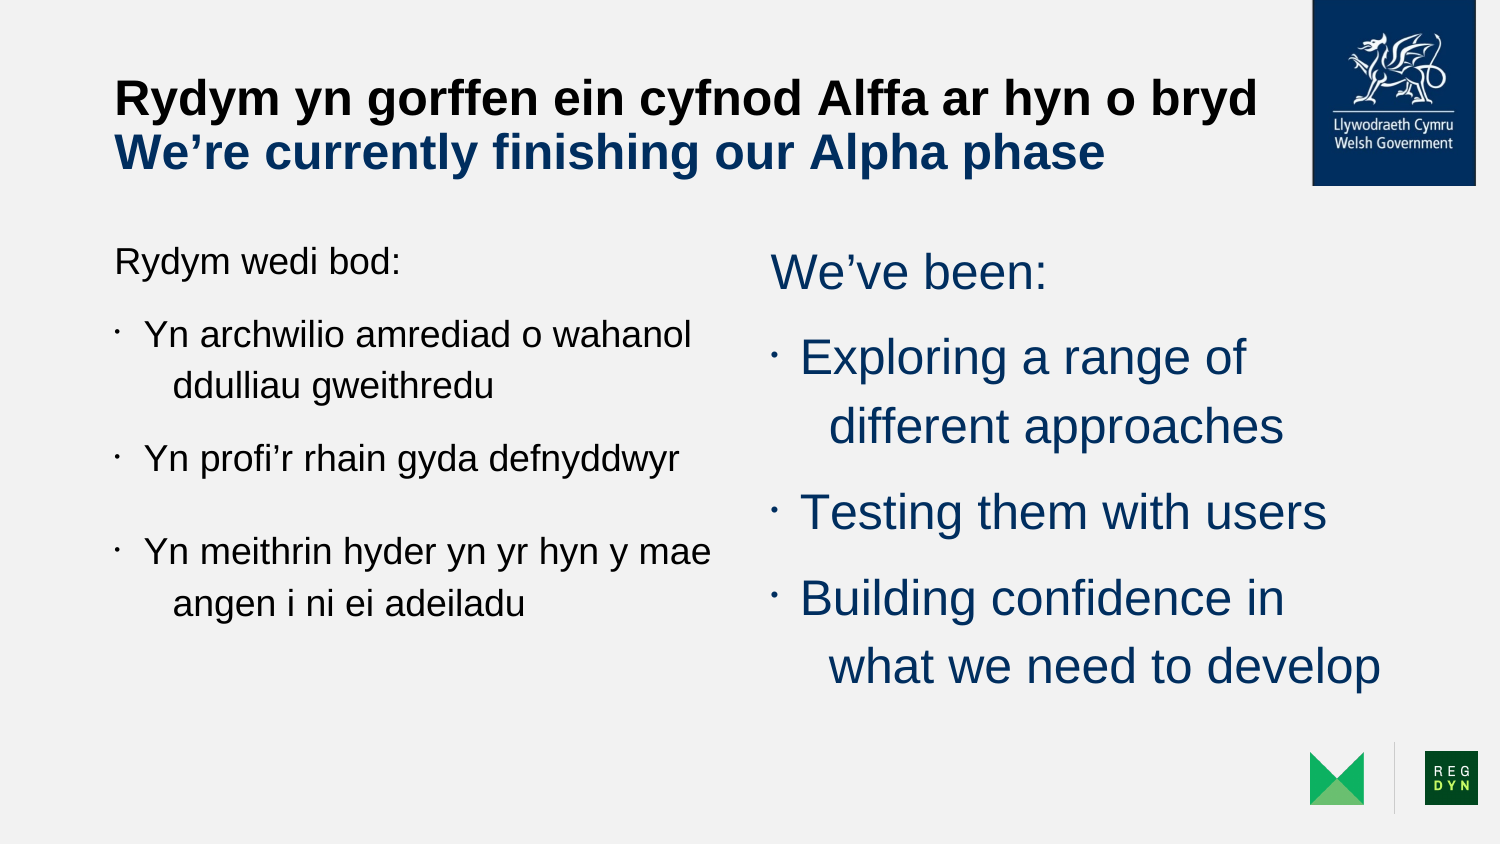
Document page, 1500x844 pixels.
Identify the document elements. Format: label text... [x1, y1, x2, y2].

picture [1310, 760, 1364, 805]
list We’ve been: Exploring a range of different approaches Testing them with users Building confidence in what we need to develop [759, 224, 1397, 760]
title Rydym yn gorffen ein cyfnod Alffa ar hyn o bryd We’re currently finishing our Alpha phase [103, 44, 1397, 209]
picture [1425, 751, 1478, 805]
list Rydym wedi bod: Yn archwilio amrediad o wahanol ddulliau gweithredu Yn profi’r rhain gyda defnyddwyr Yn meithrin hyder yn yr hyn y mae angen i ni ei adeiladu [103, 224, 741, 760]
